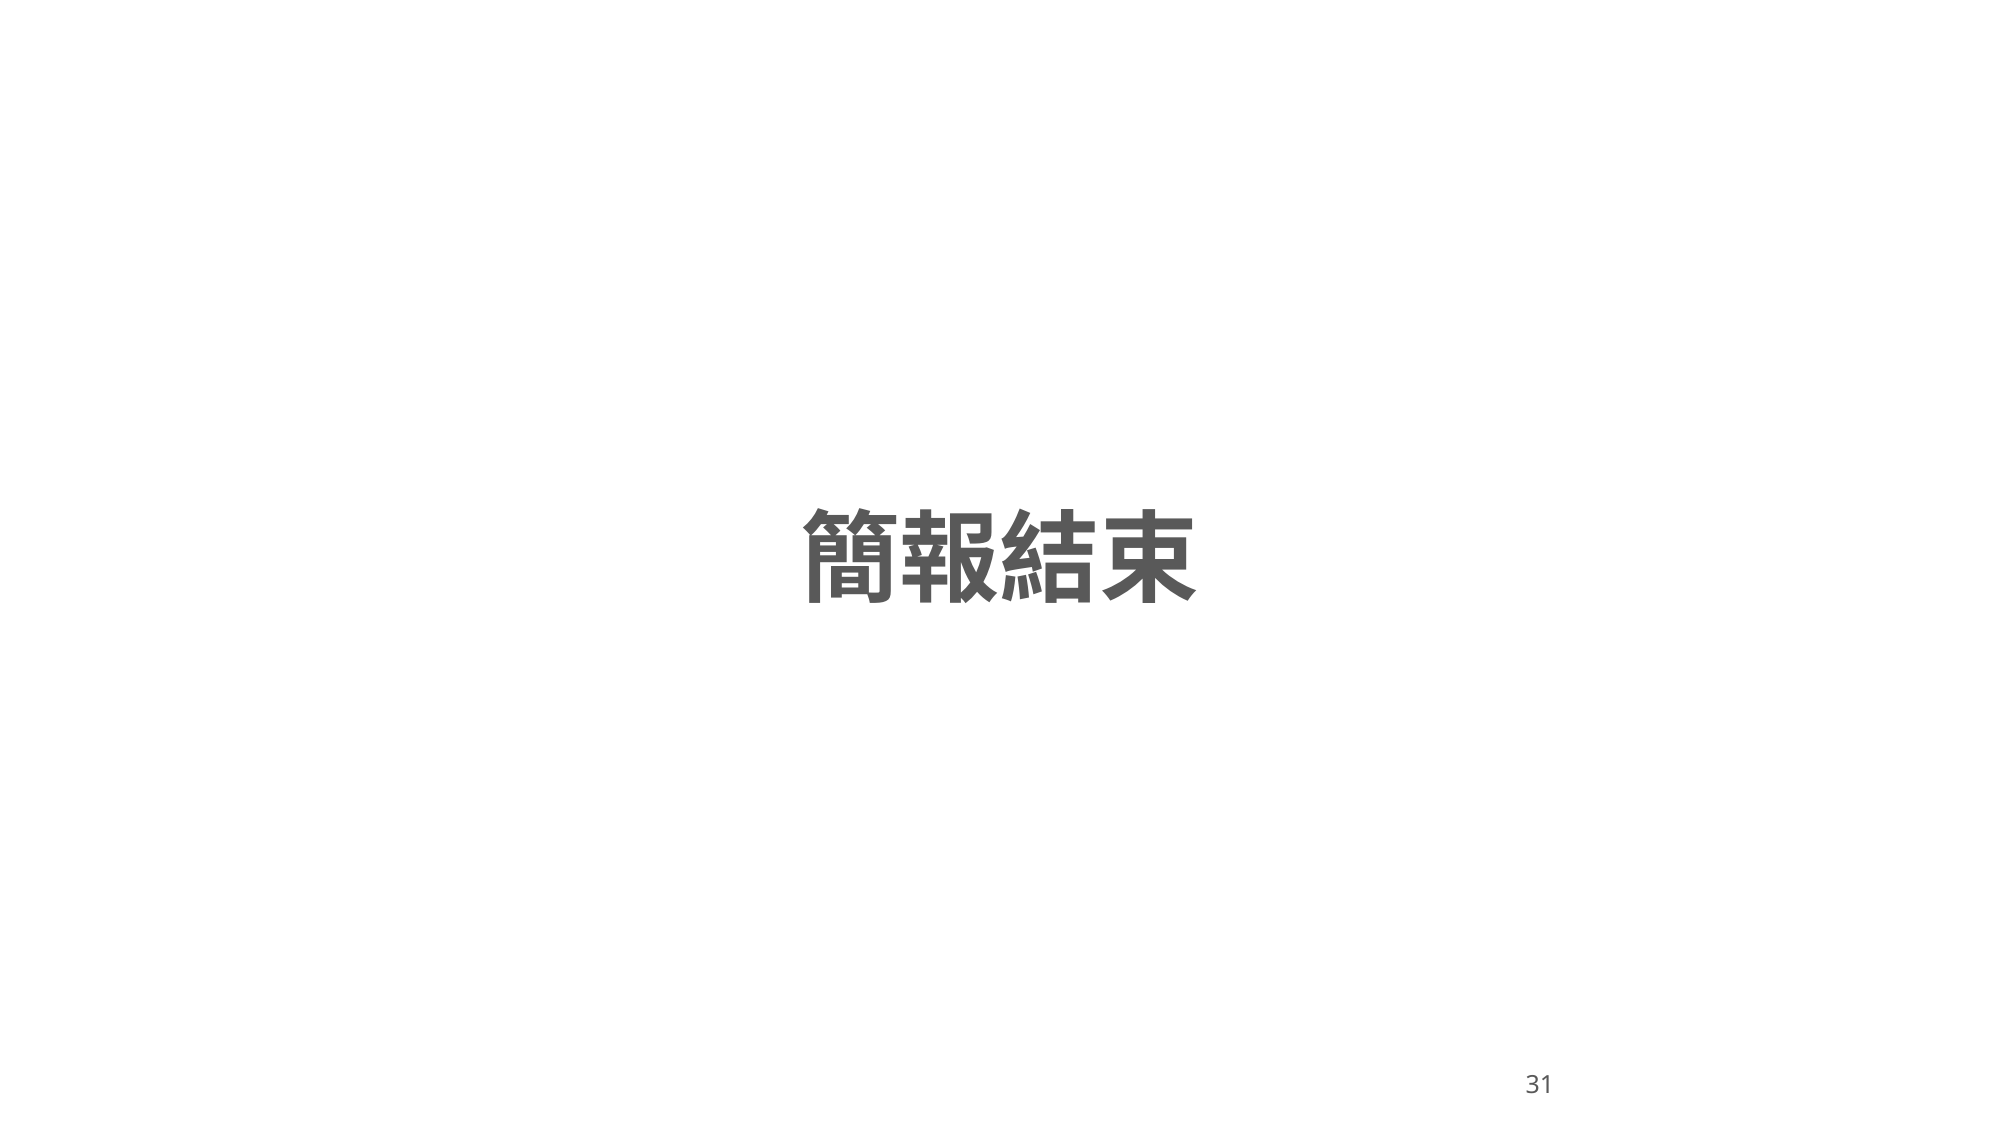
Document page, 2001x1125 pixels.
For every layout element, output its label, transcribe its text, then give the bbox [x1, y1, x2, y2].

text_box 31 [1510, 1061, 1961, 1097]
title 簡報結束 [137, 453, 1863, 672]
